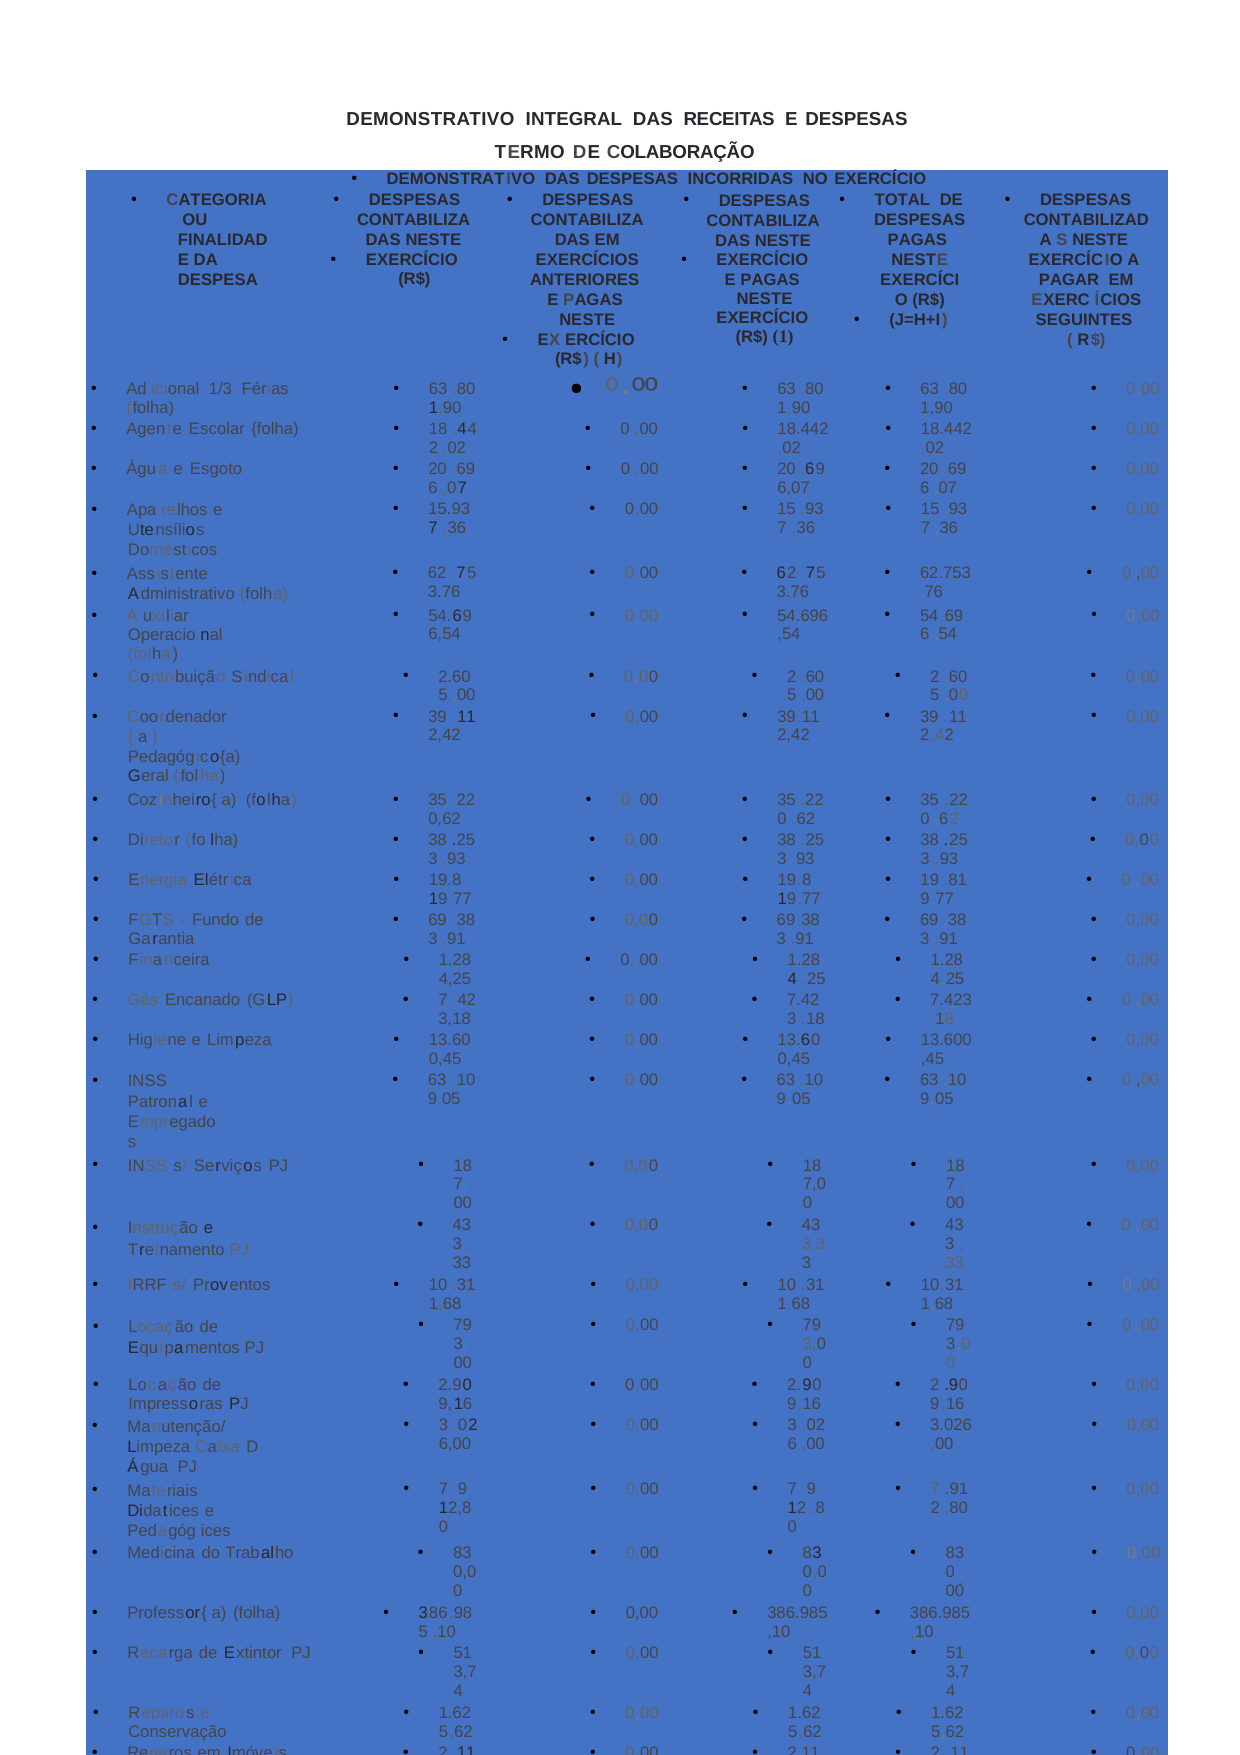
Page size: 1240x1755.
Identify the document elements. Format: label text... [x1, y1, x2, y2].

table_cell DESPESAS CONTABILIZADAS EM EXERCÍCIOS ANTERIORES E PAGAS NESTE EX ERCÍCIO (R$) ( H) [479, 190, 662, 379]
table_cell 13.600,45 [662, 1030, 829, 1070]
table_cell A uxiliar Operacio nal (folha) [86, 606, 312, 667]
table_cell IRRF s/ Proventos [86, 1276, 312, 1316]
table_cell 830 ,00 [829, 1544, 972, 1603]
table_cell 0,00 [972, 459, 1168, 499]
table_cell 793 ,00 [312, 1316, 479, 1376]
table_cell 793,00 [662, 1316, 829, 1376]
table_cell 20 .696 ,07 [829, 459, 972, 499]
table_cell Energia Elétrica [86, 870, 312, 910]
table_cell 0,00 [479, 1544, 662, 1603]
table_cell 7.423 ,18 [829, 990, 972, 1030]
table_cell 63 .80 1,90 [312, 379, 479, 419]
table_cell 19.8 19,77 [312, 870, 479, 910]
table_cell 0 ,00 [479, 459, 662, 499]
table_cell 386.985 ,10 [312, 1603, 479, 1643]
table_cell 1.625,62 [662, 1703, 829, 1743]
table_cell 10 .311,68 [662, 1276, 829, 1316]
table_cell 793,00 [829, 1316, 972, 1376]
table_cell TOTAL DE DESPESAS PAGAS NESTE EXERCÍCIO (R$) (J=H+I) [829, 190, 972, 379]
table_cell FGTS - Fundo de Garantia [86, 910, 312, 950]
table_header DEMONSTRATIVO DAS DESPESAS INCORRIDAS NO EXERCÍCIO [86, 170, 1168, 190]
table_cell 38 .253 ,93 [662, 830, 829, 870]
table_cell 187 ,00 [312, 1156, 479, 1216]
table_cell 62.753 ,76 [829, 563, 972, 606]
table_cell 0 ,00 [972, 563, 1168, 606]
table_cell 0,00 [479, 870, 662, 910]
table_cell Diretor (fo lha) [86, 830, 312, 870]
table_cell Agente Escolar {folha) [86, 419, 312, 459]
table_cell 7 .912 ,80 [829, 1480, 972, 1544]
table_cell 0 ,00 [972, 990, 1168, 1030]
table_cell 0,00 [479, 1415, 662, 1480]
table_cell 2 .605 ,00 [662, 667, 829, 707]
table_cell 0,00 [479, 499, 662, 563]
table_cell 20 .696,07 [662, 459, 829, 499]
table_cell Contribuição Sindical [86, 667, 312, 707]
table_cell DESPESAS CONTABILIZADAS NESTE EXERCÍCIO (R$) [312, 190, 479, 379]
table_cell 433 ,33 [312, 1216, 479, 1276]
table_cell Medicina do Trabalho [86, 1544, 312, 1603]
table_cell 0,00 [479, 1703, 662, 1743]
table_cell INSS s/ Serviços PJ [86, 1156, 312, 1216]
table_cell 2.111,60 [662, 1743, 829, 1755]
table_cell Professor{ a) (folha) [86, 1603, 312, 1643]
table_cell 0 ,00 [479, 950, 662, 990]
table_cell 0,00 [479, 1216, 662, 1276]
table_cell 2.605 ,00 [312, 667, 479, 707]
table_cell 1.284,25 [312, 950, 479, 990]
table_cell 63 .109,05 [312, 1070, 479, 1156]
table_cell 187,00 [662, 1156, 829, 1216]
table_cell 0,00 [972, 606, 1168, 667]
table_cell º·ºº [479, 379, 662, 419]
table_cell 3 .026,00 [312, 1415, 479, 1480]
table_cell 35 .220 ,62 [829, 791, 972, 830]
table_cell INSS Patronal e Empregados [86, 1070, 312, 1156]
table_cell 2 .111,60 [312, 1743, 479, 1755]
table_cell Cozinheiro{ a) (folha) [86, 791, 312, 830]
table_cell 62 .753.76 [662, 563, 829, 606]
table_cell 386.985 ,10 [829, 1603, 972, 1643]
table_cell 7.423 ,18 [662, 990, 829, 1030]
table_cell 0,00 [972, 791, 1168, 830]
table_cell DESPESAS CONTABILIZADA S NESTE EXERCÍCIO A PAGAR EM EXERC ÍCIOS SEGUINTES ( R$) [972, 190, 1168, 379]
table_cell 2.909,16 [312, 1376, 479, 1415]
table_cell 2 .909,16 [829, 1376, 972, 1415]
table_cell 0,00 [479, 563, 662, 606]
table_cell 69.383 ,91 [662, 910, 829, 950]
table_cell 13.600,45 [312, 1030, 479, 1070]
table_cell 15.93 7 ,36 [312, 499, 479, 563]
table_cell 0,00 [479, 606, 662, 667]
table_cell 1.625,62 [312, 1703, 479, 1743]
table_cell 0,00 [972, 419, 1168, 459]
table_cell 386.985,10 [662, 1603, 829, 1643]
table_cell Recarga de Extintor PJ [86, 1643, 312, 1703]
table_cell 513,74 [829, 1643, 972, 1703]
table_cell CATEGORIA OU FINALIDADE DA DESPESA [86, 190, 312, 379]
table_cell 513,74 [662, 1643, 829, 1703]
table_cell 187 ,00 [829, 1156, 972, 1216]
table_cell 63 .801,90 [829, 379, 972, 419]
table_cell 69 .383 ,91 [312, 910, 479, 950]
table_cell 0,00 [972, 1603, 1168, 1643]
table_cell 54.696,54 [312, 606, 479, 667]
table_cell Reparos em Imóveis [86, 1743, 312, 1755]
table_cell 0,00 [972, 910, 1168, 950]
table_cell 54.696,54 [662, 606, 829, 667]
table_cell 513,74 [312, 1643, 479, 1703]
table_cell 433 ,33 [829, 1216, 972, 1276]
table_cell 0,00 [479, 1030, 662, 1070]
table_cell 18.442 ,02 [662, 419, 829, 459]
table_cell 0,00 [479, 830, 662, 870]
table_cell 39.112,42 [662, 707, 829, 791]
table_cell 433,33 [662, 1216, 829, 1276]
table_cell 18 .442 ,02 [312, 419, 479, 459]
table_cell 69 .383 ,91 [829, 910, 972, 950]
table_cell 35 .220,62 [312, 791, 479, 830]
table_cell Financeira [86, 950, 312, 990]
table_cell 0 ,00 [479, 791, 662, 830]
table_cell 38 .253 ,93 [829, 830, 972, 870]
table_cell 0,00 [972, 1415, 1168, 1480]
table_cell 63 .109,05 [829, 1070, 972, 1156]
table_cell 2 .111,60 [829, 1743, 972, 1755]
table_cell Coordenador { a ) Pedagógico{a) Geral (folha) [86, 707, 312, 791]
table_cell Materiais Didatices e Pedagóg ices [86, 1480, 312, 1544]
table_cell 20 .696 ,07 [312, 459, 479, 499]
table_cell 830,00 [312, 1544, 479, 1603]
table_cell 15 .937 ,36 [829, 499, 972, 563]
table_cell 0,00 [479, 910, 662, 950]
table_cell Ad icional 1/3 Férias (folha) [86, 379, 312, 419]
table_cell 62 .753.76 [312, 563, 479, 606]
table_cell 39 .112,42 [829, 707, 972, 791]
table_cell 0 ,00 [972, 870, 1168, 910]
table_cell 0,00 [479, 1316, 662, 1376]
table_cell 0,00 [972, 707, 1168, 791]
table_cell 13.600,45 [829, 1030, 972, 1070]
table_cell 0,00 [972, 1030, 1168, 1070]
table_cell 38 .253 ,93 [312, 830, 479, 870]
table_cell 63 .109,05 [662, 1070, 829, 1156]
table_cell 1.625,62 [829, 1703, 972, 1743]
table_cell Reparos e Conservação [86, 1703, 312, 1743]
table_cell Assistente Administrativo (folha) [86, 563, 312, 606]
table_cell 0,00 [972, 1156, 1168, 1216]
table_cell 830,00 [662, 1544, 829, 1603]
table_cell 7 .9 12,80 [312, 1480, 479, 1544]
table_cell 0,00 [972, 1743, 1168, 1755]
table_cell Higiene e Limpeza [86, 1030, 312, 1070]
table_cell 7 .423,18 [312, 990, 479, 1030]
table_cell 0,00 [972, 379, 1168, 419]
table_cell 1.284,25 [829, 950, 972, 990]
table_cell Instrução e Treinamento PJ [86, 1216, 312, 1276]
table_cell 0,00 [972, 1643, 1168, 1703]
table_cell 0,00 [972, 950, 1168, 990]
table_cell 0,00 [479, 707, 662, 791]
table_cell 19.8 19,77 [662, 870, 829, 910]
table_cell 0,00 [479, 990, 662, 1030]
table_cell 0,00 [479, 1603, 662, 1643]
table_cell 0,00 [479, 1743, 662, 1755]
table_cell 2.909,16 [662, 1376, 829, 1415]
table_cell DESPESAS CONTABILIZADAS NESTE EXERCÍCIO E PAGAS NESTE EXERCÍCIO (R$) (1) [662, 190, 829, 379]
table_cell 1.284 ,25 [662, 950, 829, 990]
table_cell 15 .937 ,36 [662, 499, 829, 563]
table_cell 0,00 [479, 1070, 662, 1156]
table_cell Água e Esgoto [86, 459, 312, 499]
table_cell 0,00 [972, 499, 1168, 563]
table_cell 0,00 [972, 1480, 1168, 1544]
table_cell 0,00 [972, 1544, 1168, 1603]
table_cell 0,00 [972, 1376, 1168, 1415]
table_cell Locação de Equipamentos PJ [86, 1316, 312, 1376]
table_cell 3.026 ,00 [829, 1415, 972, 1480]
table_cell 0,00 [479, 1156, 662, 1216]
table_cell 54.696 ,54 [829, 606, 972, 667]
table_cell 35 .220 ,62 [662, 791, 829, 830]
table_cell Apa relhos e Utensílios Domésticos [86, 499, 312, 563]
table_cell 10 .311,68 [312, 1276, 479, 1316]
table_cell 7 .9 12 ,80 [662, 1480, 829, 1544]
table_cell 0,00 [972, 667, 1168, 707]
table_cell Locação de Impressoras PJ [86, 1376, 312, 1415]
table_cell 0,00 [972, 830, 1168, 870]
table_cell Manutenção/ Limpeza Caixa D Água PJ [86, 1415, 312, 1480]
table_cell 0,00 [479, 1643, 662, 1703]
table_cell 0,00 [479, 1376, 662, 1415]
table_cell 2 .605 ,00 [829, 667, 972, 707]
table_cell 0,00 [479, 667, 662, 707]
table_cell 0,00 [479, 1276, 662, 1316]
table_cell 0,00 [479, 1480, 662, 1544]
table_cell 39 .112,42 [312, 707, 479, 791]
table_cell 0 ,00 [479, 419, 662, 459]
table_cell 0 ,00 [972, 1216, 1168, 1276]
table_cell 0,00 [972, 1703, 1168, 1743]
table_cell 3 .026 ,00 [662, 1415, 829, 1480]
table_cell 10.311,68 [829, 1276, 972, 1316]
table_cell 18.442 ,02 [829, 419, 972, 459]
table_cell 0 ,00 [972, 1316, 1168, 1376]
table_cell 0 ,00 [972, 1276, 1168, 1316]
table_cell 0 ,00 [972, 1070, 1168, 1156]
table_cell 19 .819,77 [829, 870, 972, 910]
table_cell 63 .801,90 [662, 379, 829, 419]
text_box DEMONSTRATIVO INTEGRAL DAS RECEITAS E DESPESAS TERMO DE COLABORAÇÃO [344, 96, 910, 153]
table_cell Gás Encanado (GLP) [86, 990, 312, 1030]
